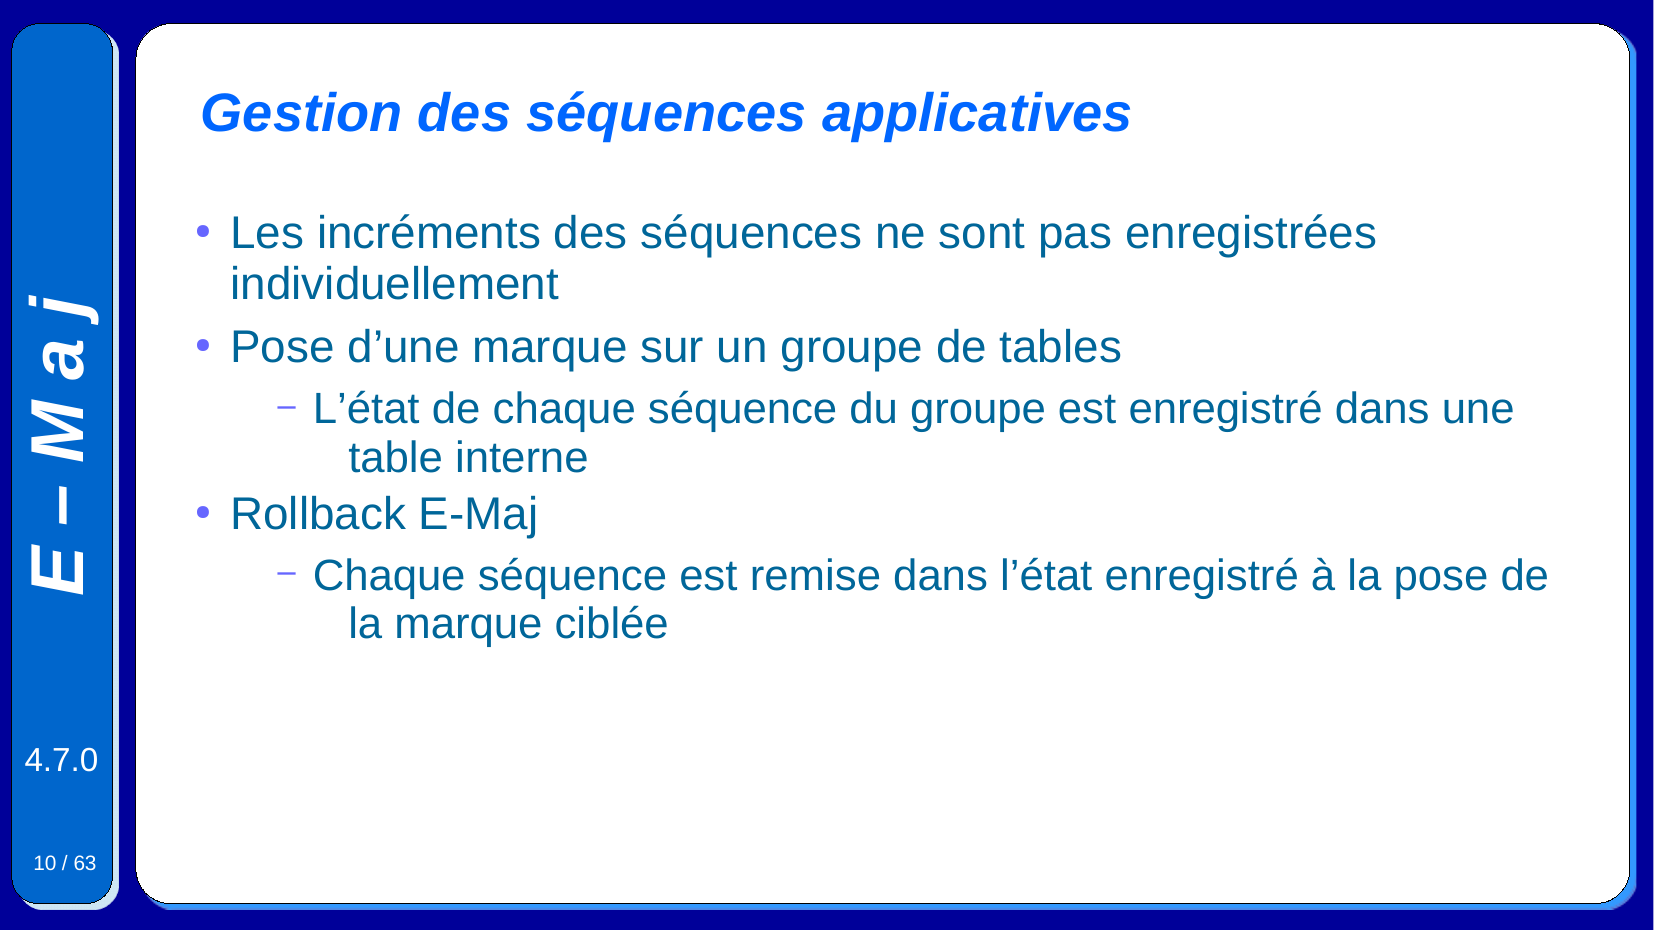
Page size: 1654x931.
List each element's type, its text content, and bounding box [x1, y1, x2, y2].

list Les incréments des séquences ne sont pas enregistrées individuellement Pose d’une marque sur un groupe de tables L’état de chaque séquence du groupe est enregistré dans une table interne Rollback E-Maj Chaque séquence est remise dans l’état enregistré à la pose de la marque ciblée [177, 206, 1587, 827]
title Gestion des séquences applicatives [200, 34, 1575, 191]
